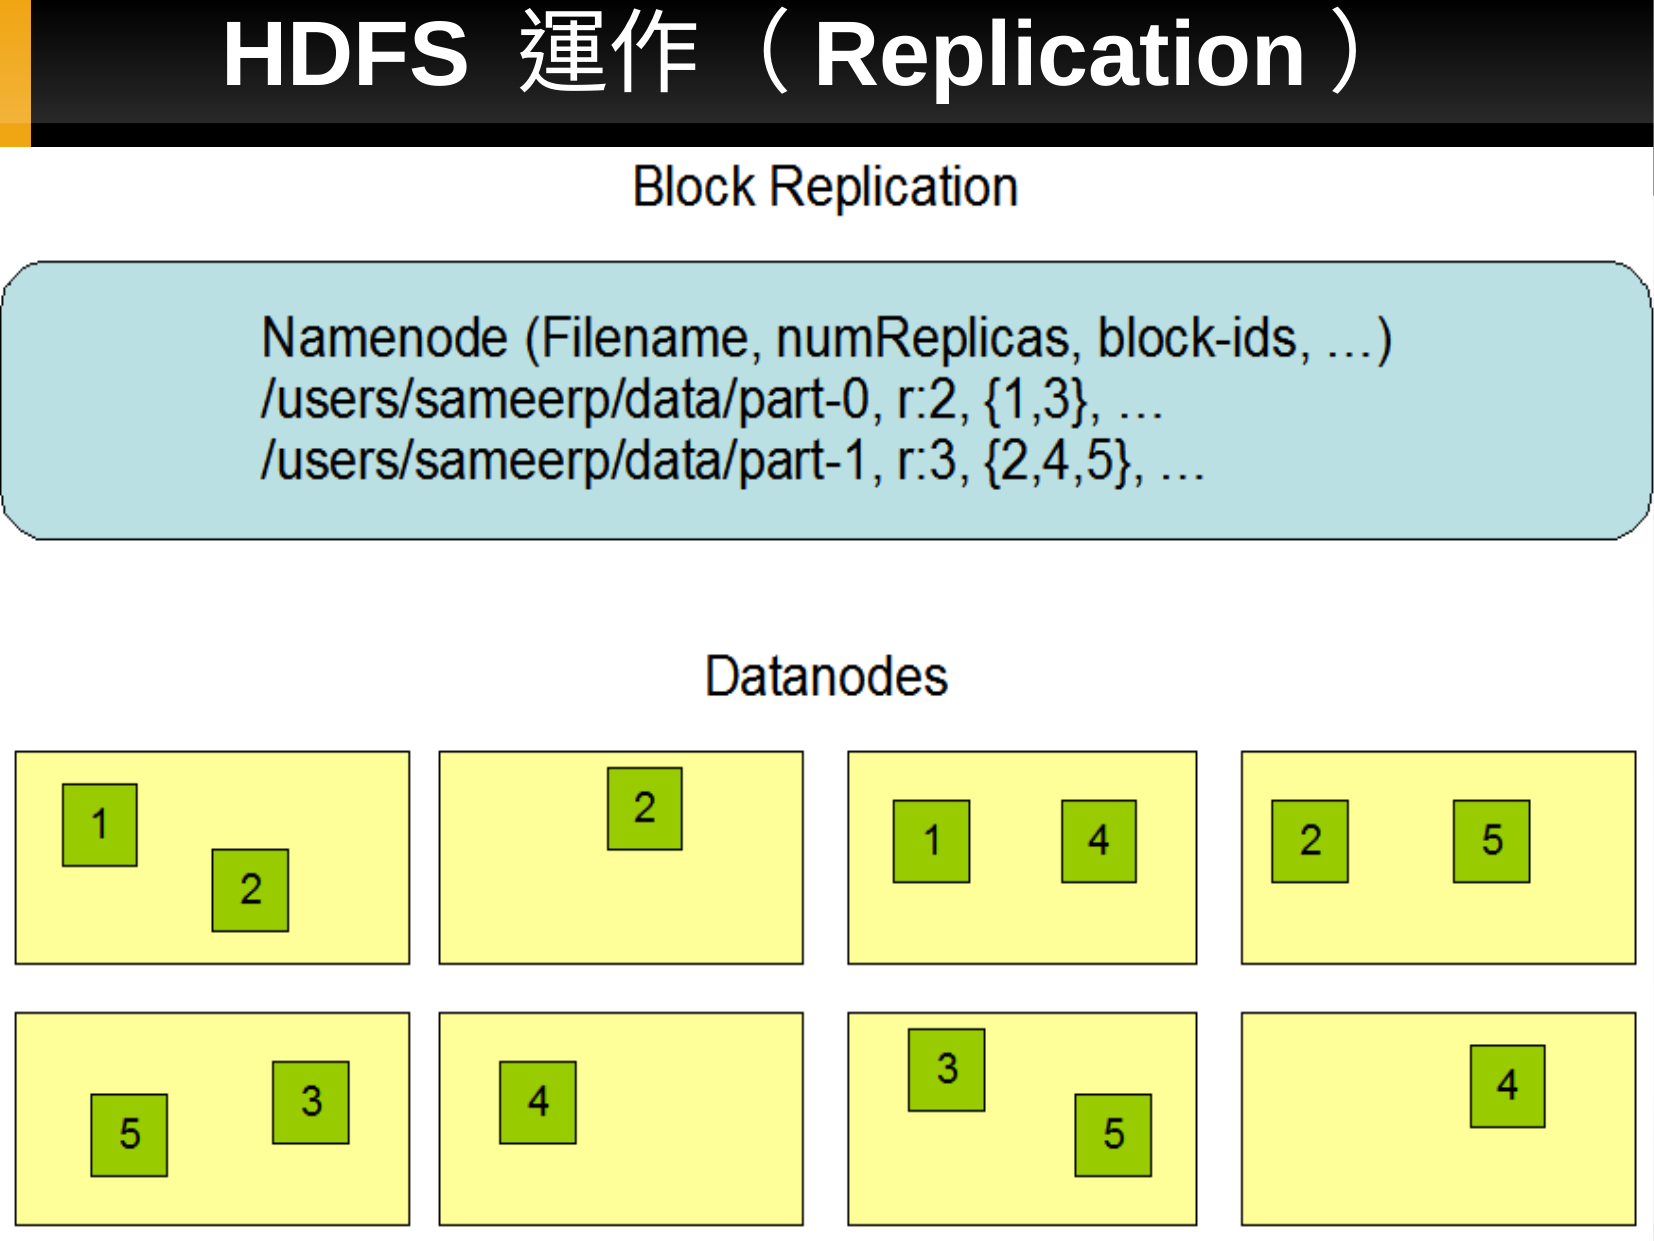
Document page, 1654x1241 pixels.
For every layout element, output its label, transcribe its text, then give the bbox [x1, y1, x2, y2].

title HDFS 運作（Replication） [76, 0, 1566, 147]
picture [0, 0, 1654, 1241]
